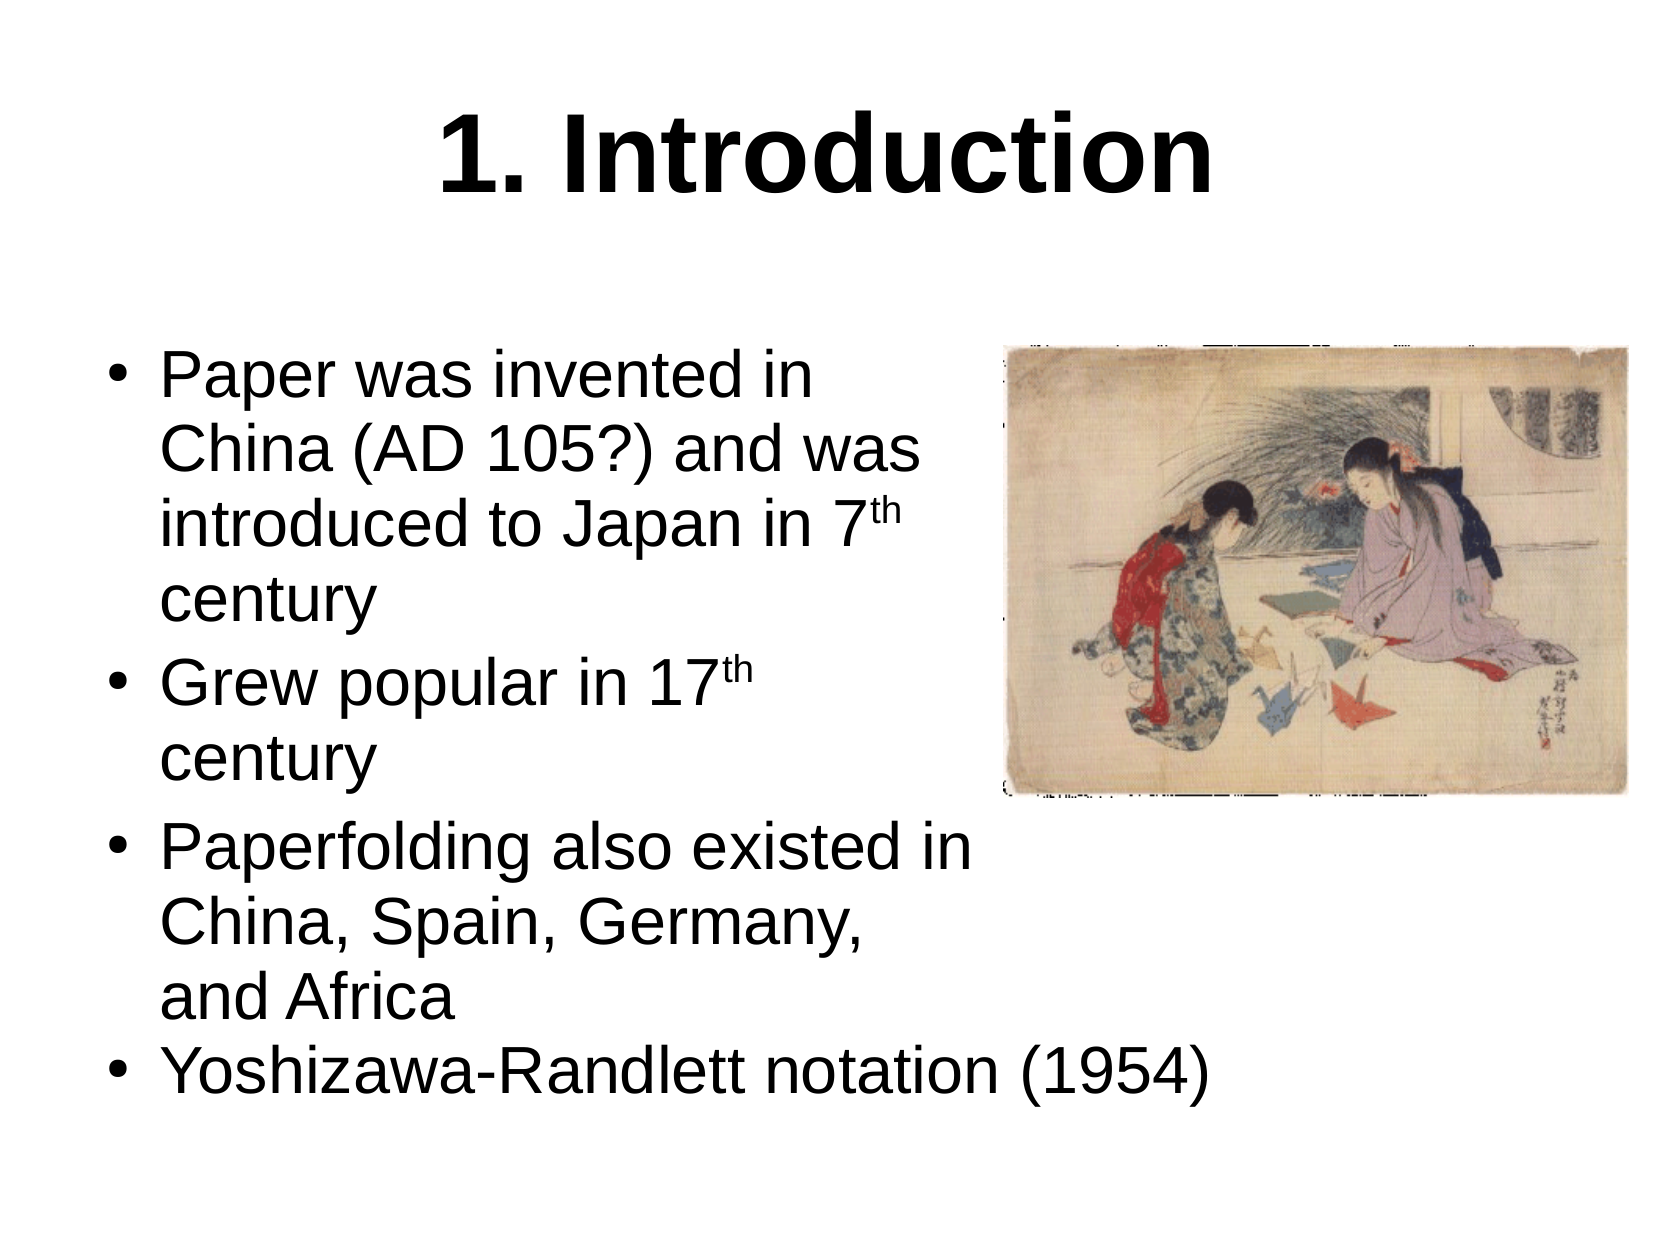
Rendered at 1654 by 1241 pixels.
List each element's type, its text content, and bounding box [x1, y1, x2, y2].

title 1. Introduction [82, 49, 1571, 257]
picture [1003, 345, 1629, 798]
list Paper was invented in China (AD 105?) and was introduced to Japan in 7th century [88, 336, 975, 639]
list Paperfolding also existed in China, Spain, Germany, and Africa [88, 809, 975, 1033]
list Grew popular in 17th century [88, 645, 975, 798]
list Yoshizawa-Randlett notation (1954) [88, 1033, 1577, 1123]
